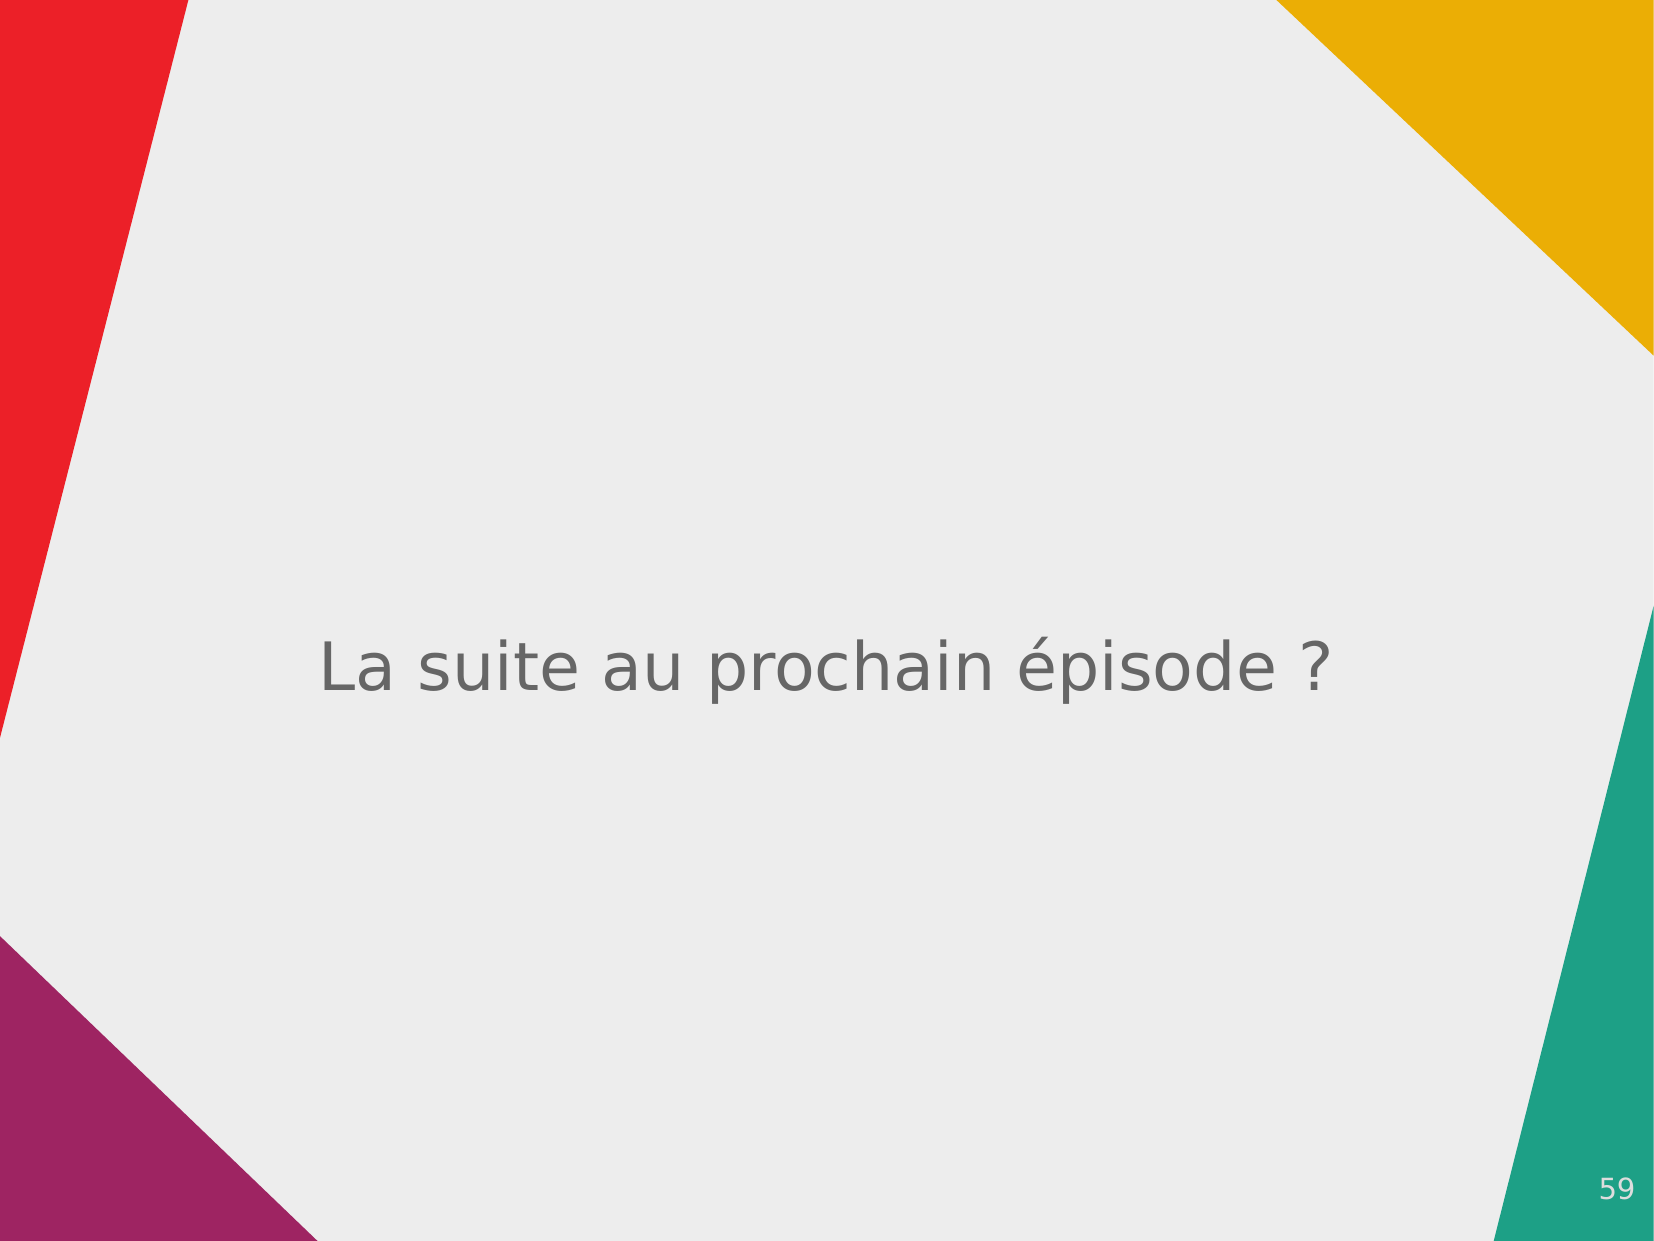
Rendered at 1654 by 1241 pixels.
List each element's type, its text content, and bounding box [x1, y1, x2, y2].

subtitle La suite au prochain épisode ? [114, 302, 1539, 1033]
